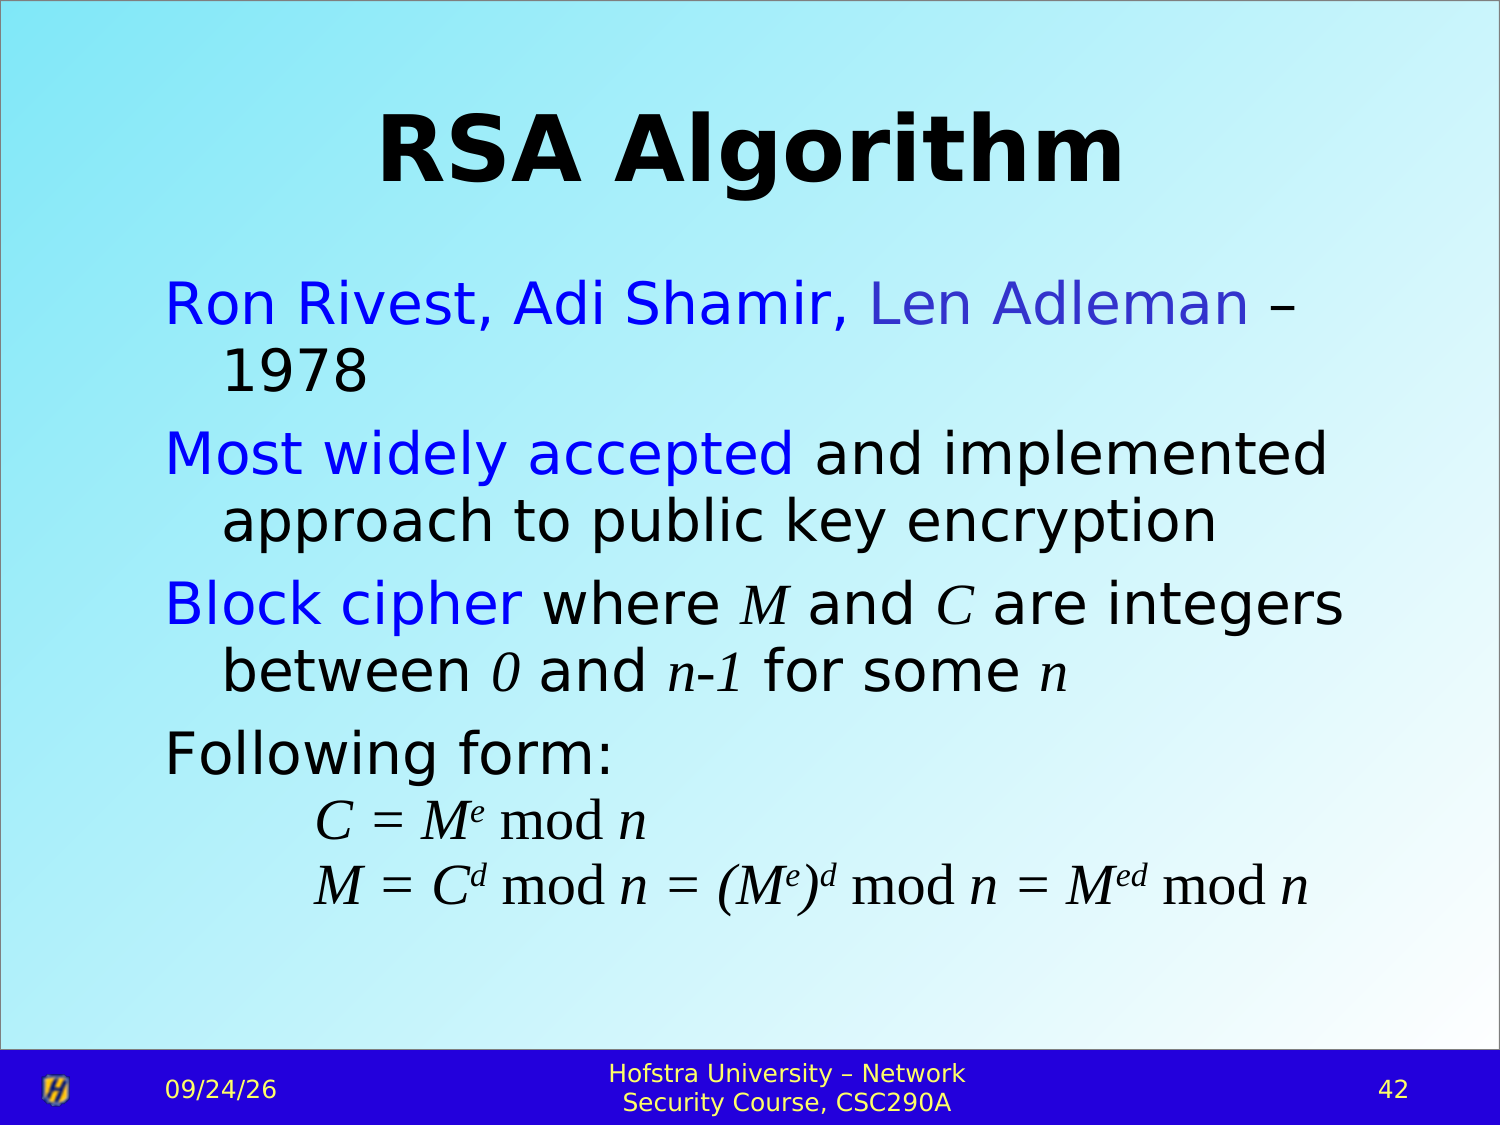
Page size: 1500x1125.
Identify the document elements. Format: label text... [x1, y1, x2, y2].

title RSA Algorithm [112, 85, 1391, 212]
picture [37, 1072, 76, 1110]
list Ron Rivest, Adi Shamir, Len Adleman – 1978 Most widely accepted and implemented approach to public key encryption Block cipher where M and C are integers between 0 and n-1 for some n Following form: C = Me mod n M = Cd mod n = (Me)d mod n = Med mod n [150, 262, 1426, 938]
